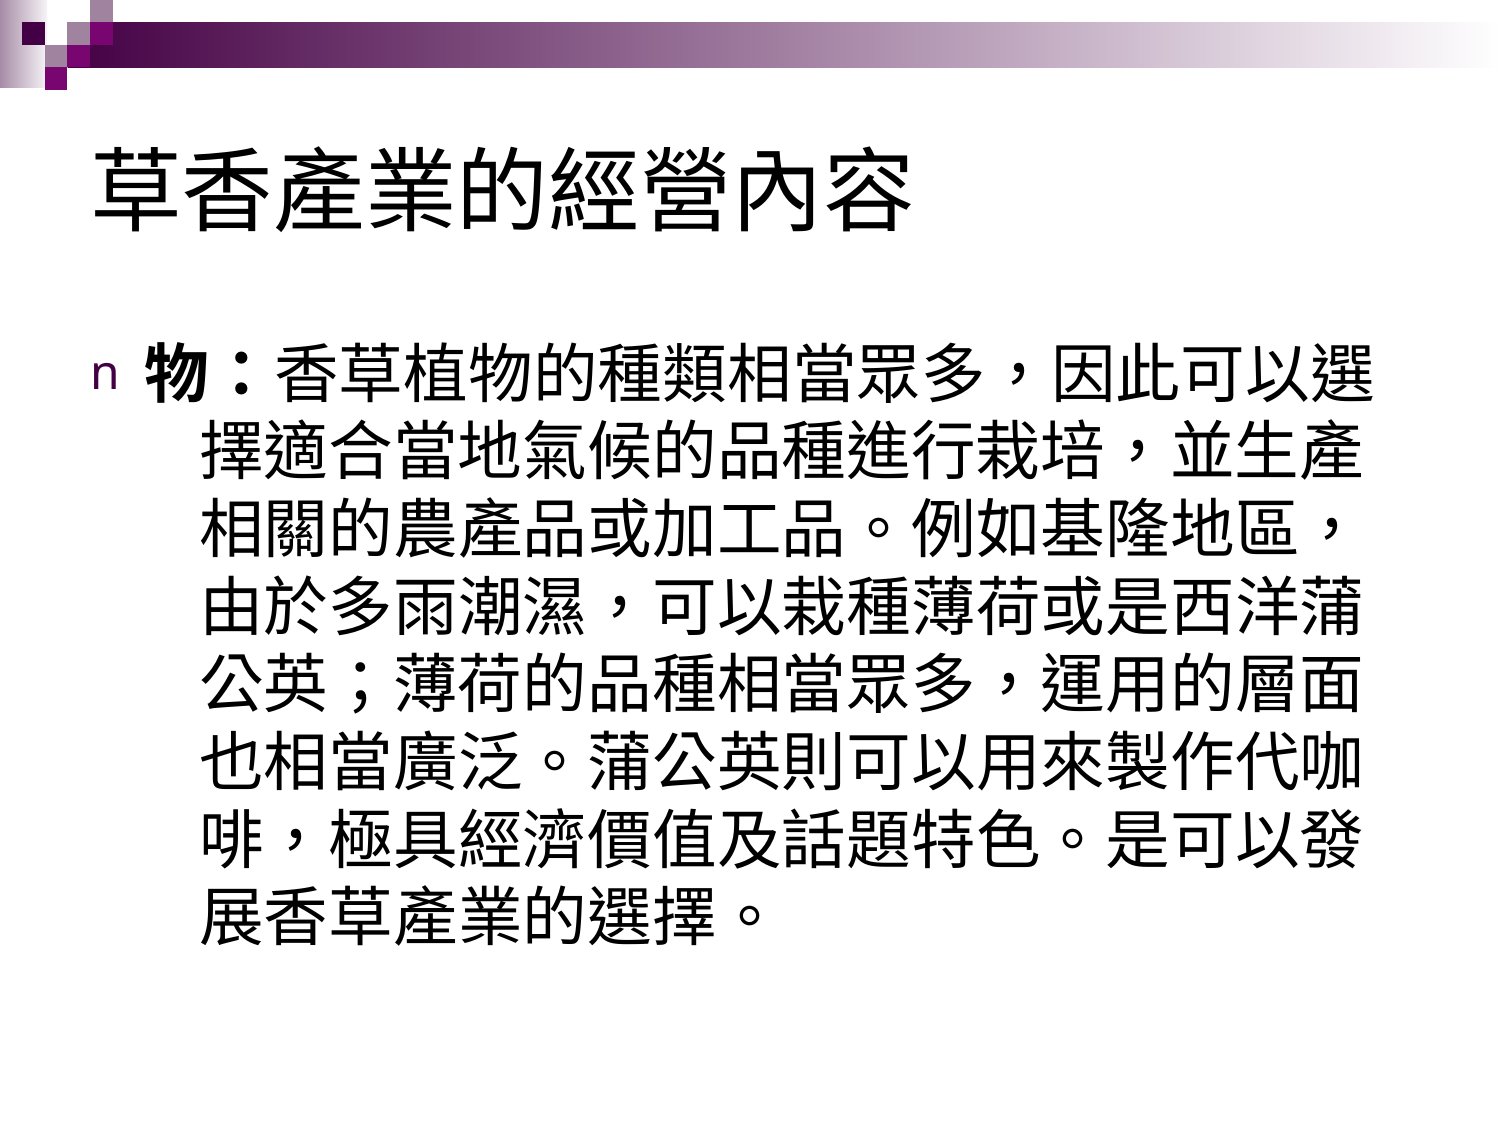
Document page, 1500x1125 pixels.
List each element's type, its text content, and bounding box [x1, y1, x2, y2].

title 草香產業的經營內容 [75, 75, 1426, 300]
list 物：香草植物的種類相當眾多，因此可以選擇適合當地氣候的品種進行栽培，並生產相關的農產品或加工品。例如基隆地區，由於多雨潮濕，可以栽種薄荷或是西洋蒲公英；薄荷的品種相當眾多，運用的層面也相當廣泛。蒲公英則可以用來製作代咖啡，極具經濟價值及話題特色。是可以發展香草產業的選擇。 [75, 324, 1426, 963]
